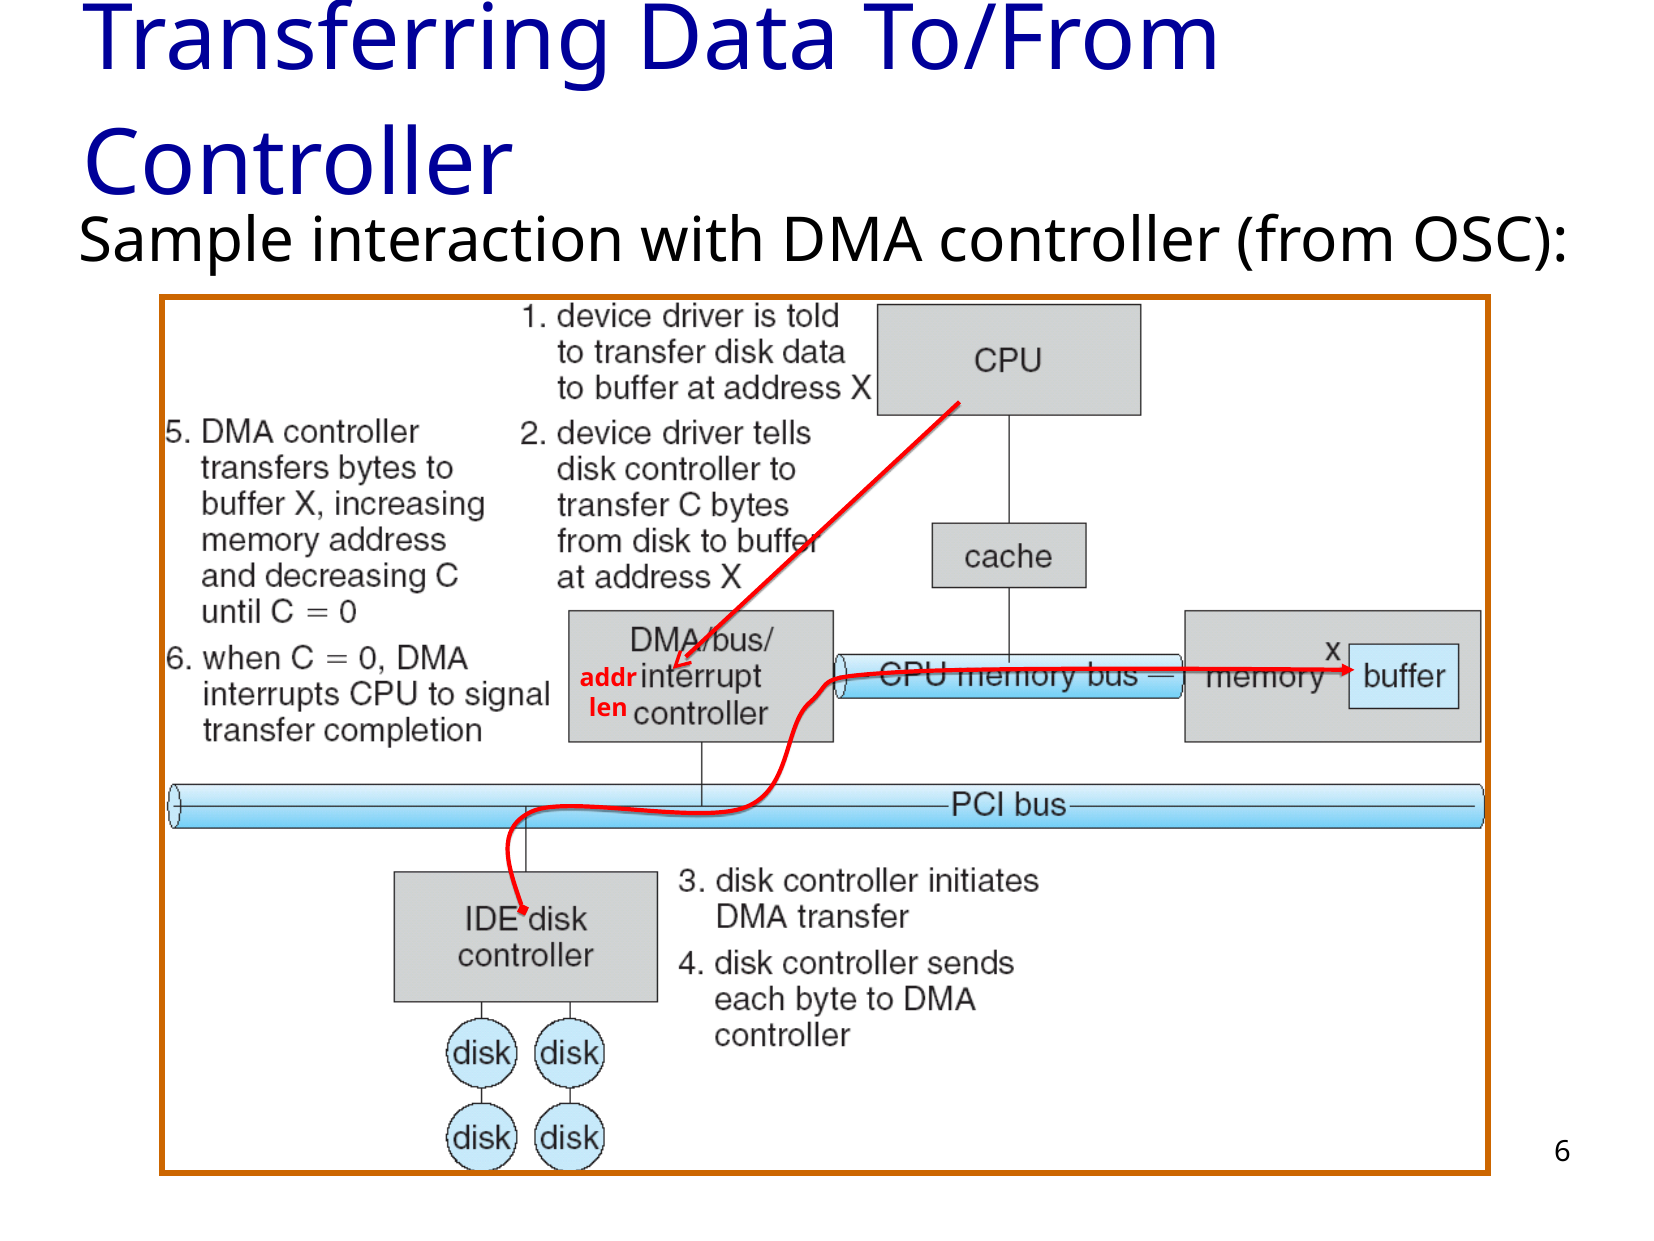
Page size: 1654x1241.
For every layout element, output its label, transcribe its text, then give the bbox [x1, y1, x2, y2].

picture [165, 301, 1486, 1171]
text_box addr len [564, 654, 652, 730]
list Sample interaction with DMA controller (from OSC): [45, 195, 1616, 301]
title Transferring Data To/From Controller [82, 2, 1626, 191]
